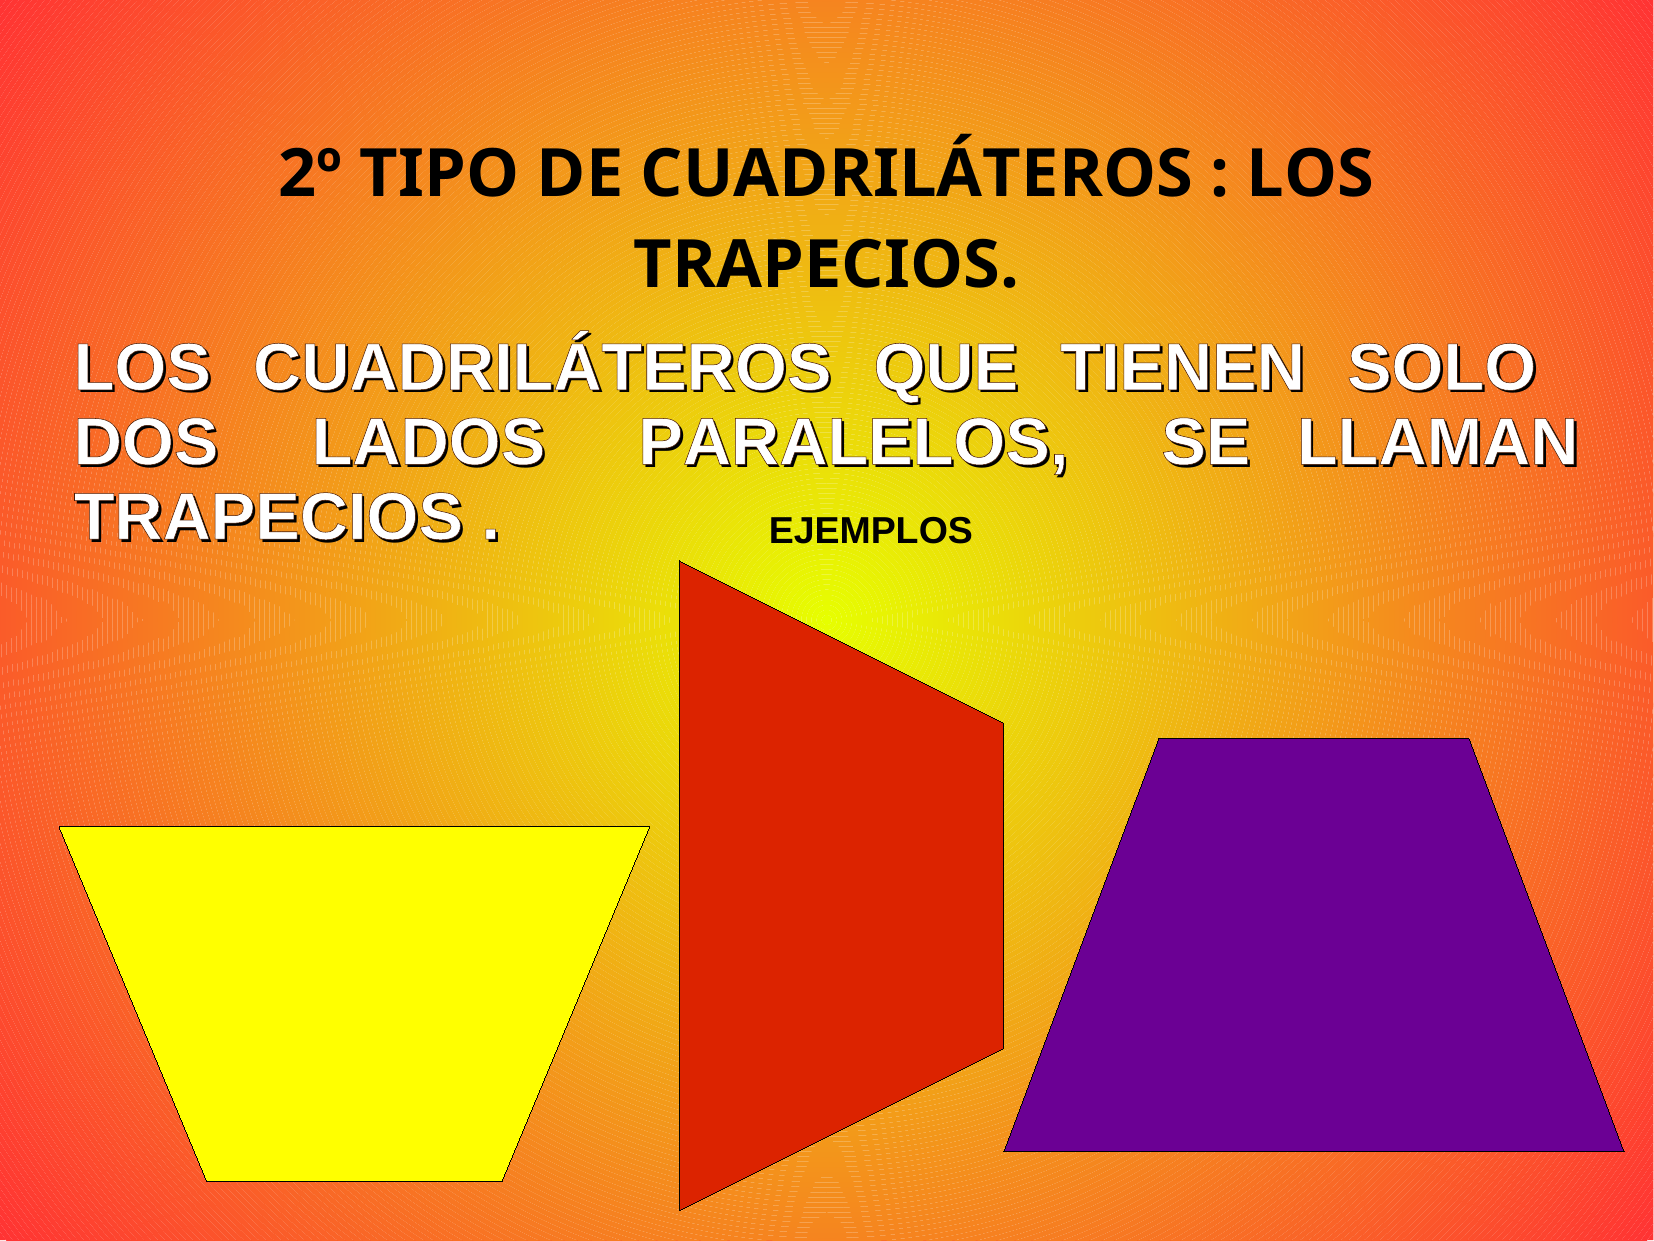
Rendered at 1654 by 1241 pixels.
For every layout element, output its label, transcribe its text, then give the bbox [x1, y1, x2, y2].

text_box LOS CUADRILÁTEROS QUE TIENEN SOLO DOS LADOS PARALELOS, SE LLAMAN TRAPECIOS . [59, 321, 1595, 562]
text_box 2º TIPO DE CUADRILÁTEROS : LOS TRAPECIOS. [118, 118, 1536, 321]
text_box [1003, 738, 1625, 1152]
text_box EJEMPLOS [679, 501, 1063, 559]
text_box [679, 560, 1004, 1211]
text_box [59, 826, 650, 1182]
